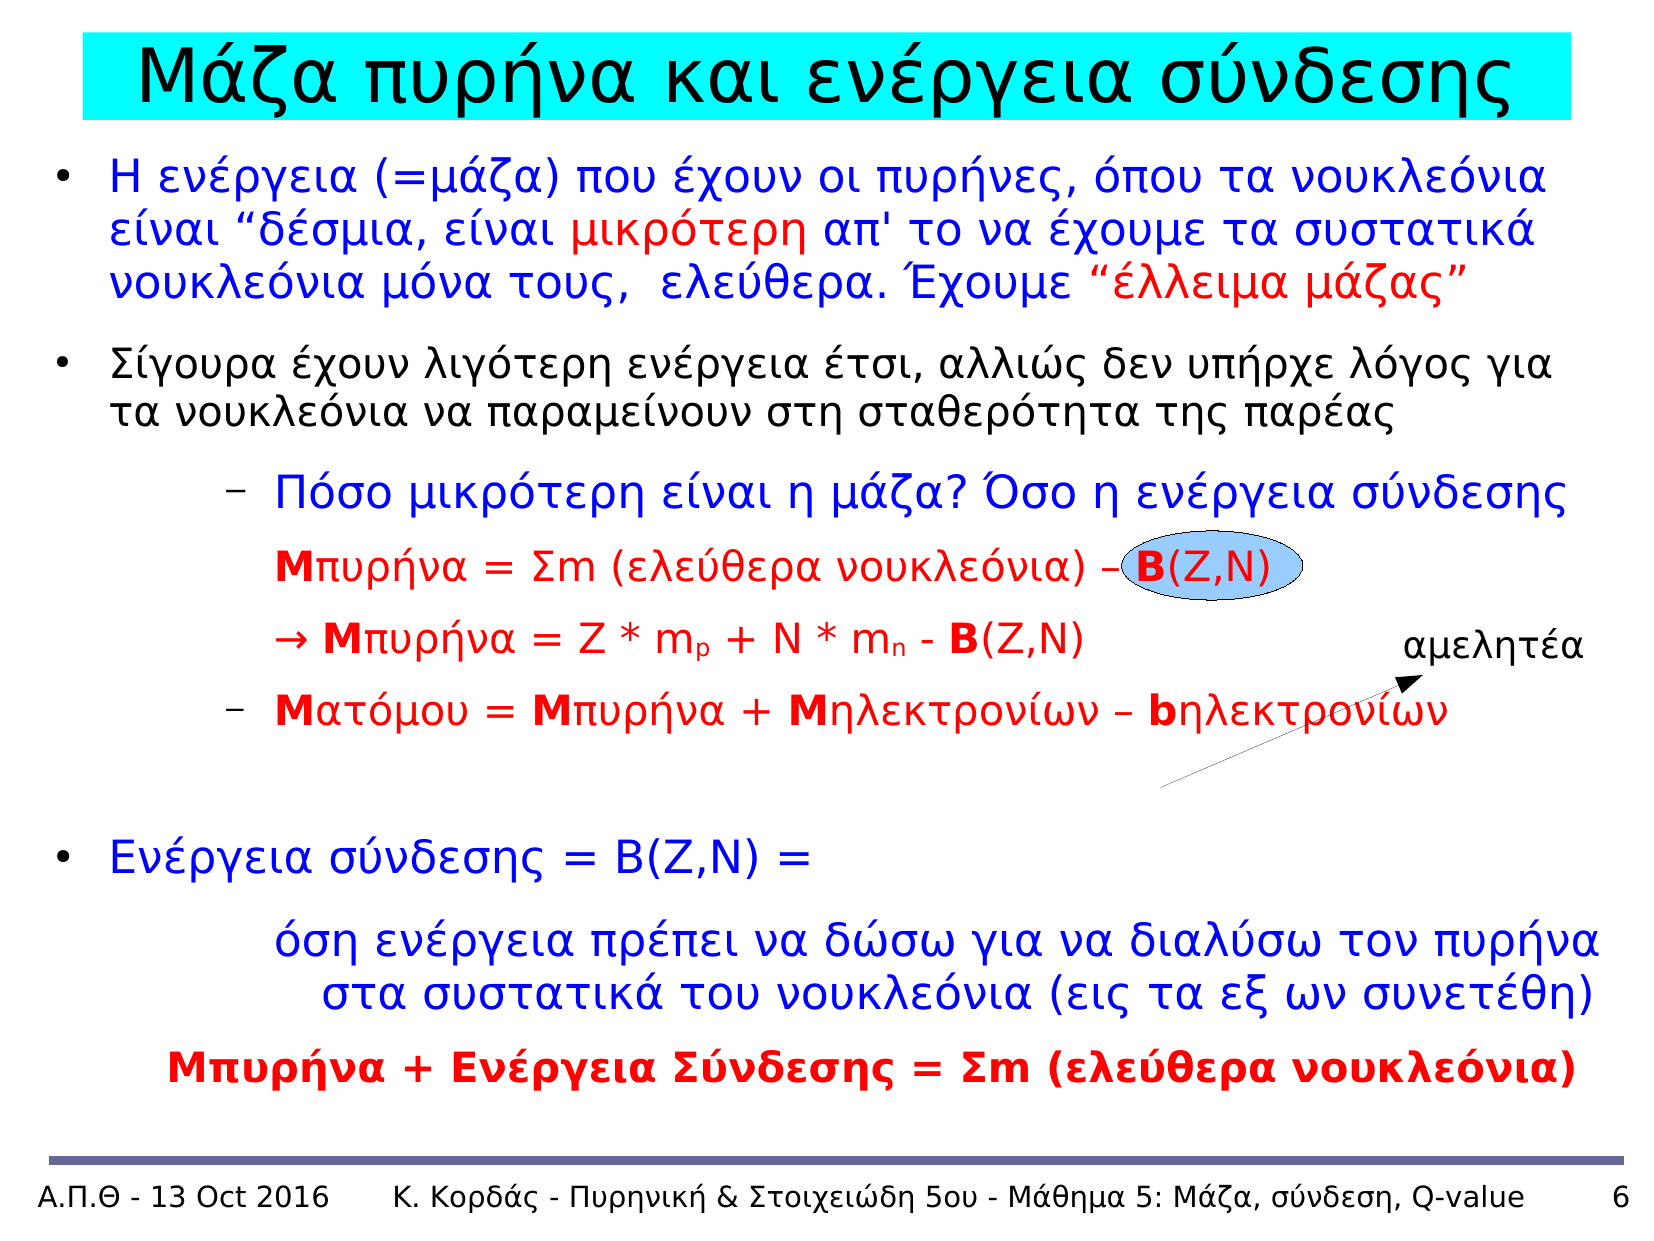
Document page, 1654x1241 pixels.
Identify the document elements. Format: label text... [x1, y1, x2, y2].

list Η ενέργεια (=μάζα) που έχουν οι πυρήνες, όπου τα νουκλεόνια είναι “δέσμια, είναι μικρότερη απ' το να έχουμε τα συστατικά νουκλεόνια μόνα τους, ελεύθερα. Έχουμε “έλλειμα μάζας” Σίγουρα έχουν λιγότερη ενέργεια έτσι, αλλιώς δεν υπήρχε λόγος για τα νουκλεόνια να παραμείνουν στη σταθερότητα της παρέας Πόσο μικρότερη είναι η μάζα? Όσο η ενέργεια σύνδεσης Μπυρήνα = Σm (ελεύθερα νουκλεόνια) – Β(Ζ,Ν) → Mπυρήνα = Z * mp + N * mn - Β(Ζ,Ν) Mατόμου = Μπυρήνα + Μηλεκτρονίων – bηλεκτρονίων Ενέργεια σύνδεσης = Β(Ζ,Ν) = όση ενέργεια πρέπει να δώσω για να διαλύσω τον πυρήνα στα συστατικά του νουκλεόνια (εις τα εξ ων συνετέθη) Μπυρήνα + Ενέργεια Σύνδεσης = Σm (ελεύθερα νουκλεόνια) [37, 150, 1613, 1112]
text_box αμελητέα [1388, 616, 1600, 676]
title Mάζα πυρήνα και ενέργεια σύνδεσης [82, 32, 1571, 120]
